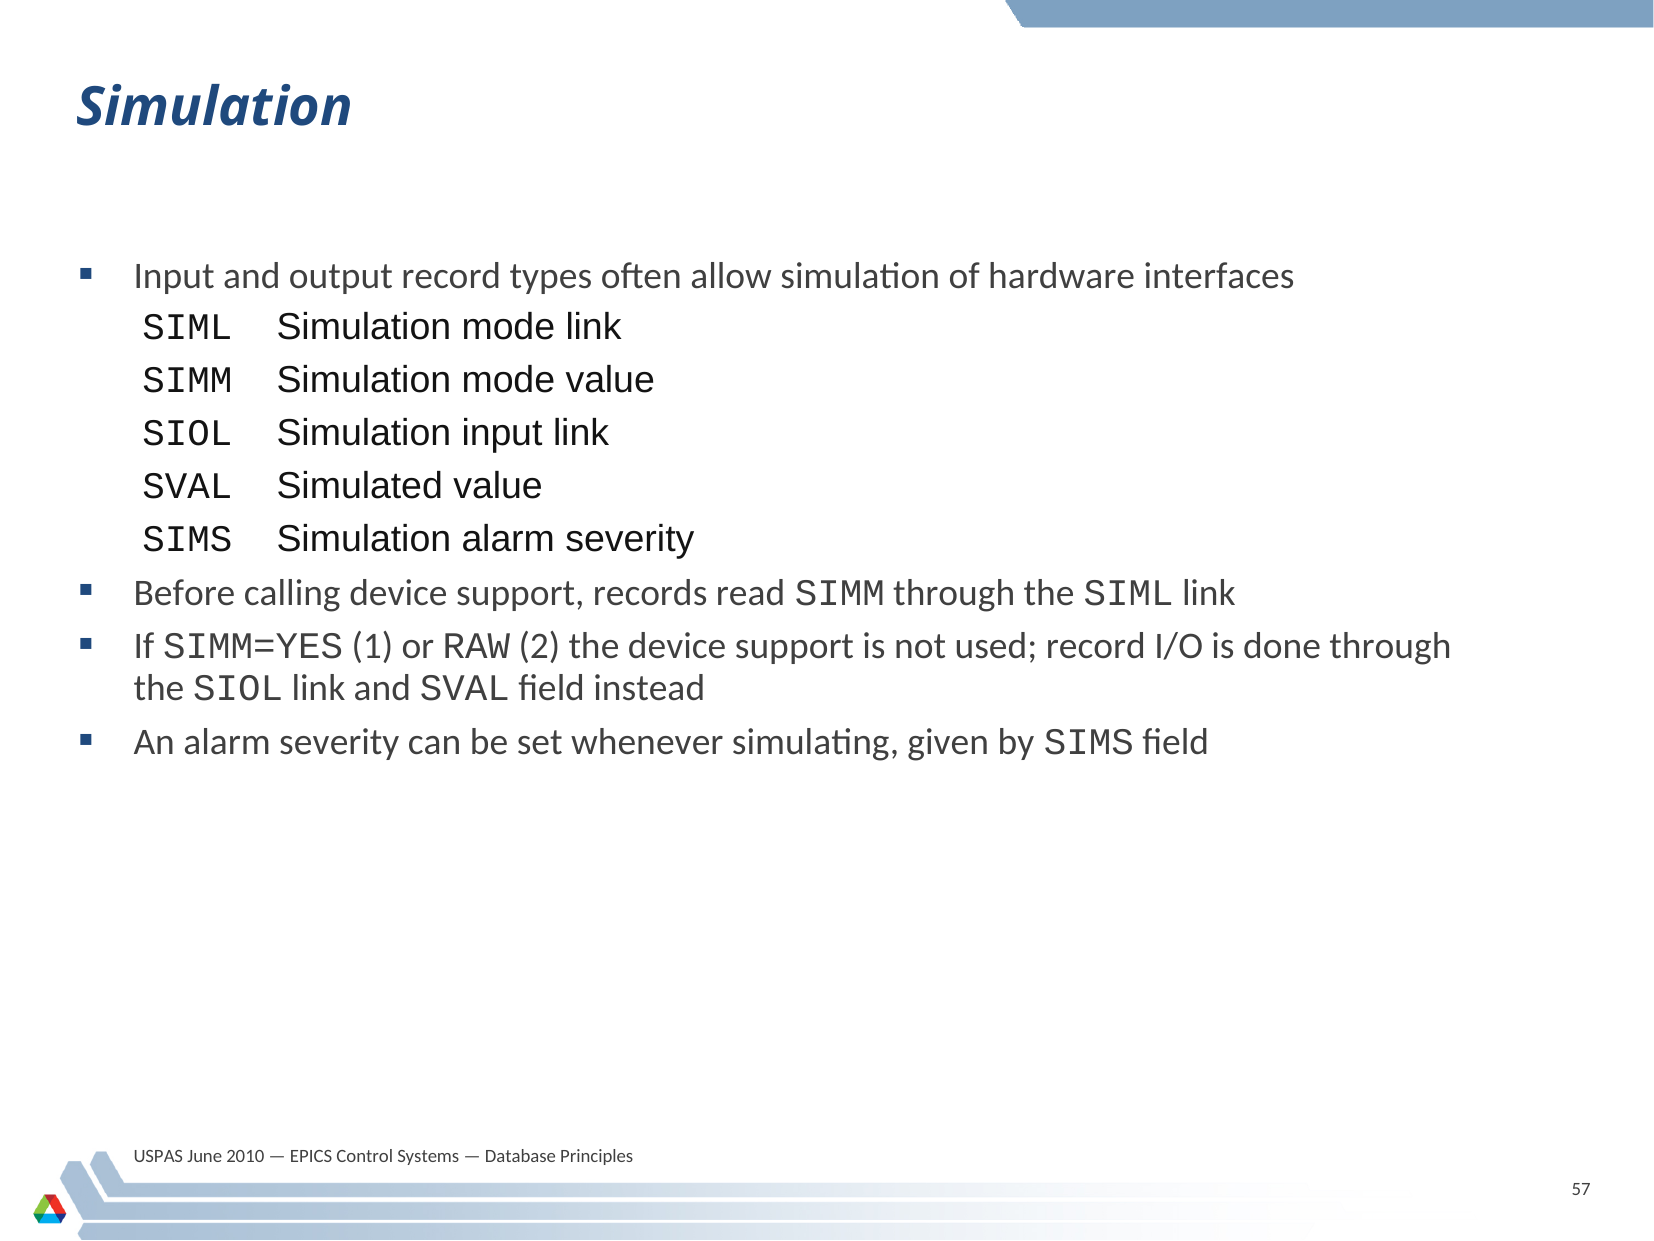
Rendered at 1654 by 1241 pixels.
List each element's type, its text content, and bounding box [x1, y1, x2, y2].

title Simulation [61, 59, 1500, 138]
picture [0, 1143, 1654, 1240]
picture [0, 0, 1654, 29]
list Input and output record types often allow simulation of hardware interfaces SIML Simulation mode link SIMM Simulation mode value SIOL Simulation input link SVAL Simulated value SIMS Simulation alarm severity Before calling device support, records read SIMM through the SIML link If SIMM=YES (1) or RAW (2) the device support is not used; record I/O is done through the SIOL link and SVAL field instead An alarm severity can be set whenever simulating, given by SIMS field [62, 253, 1498, 1087]
